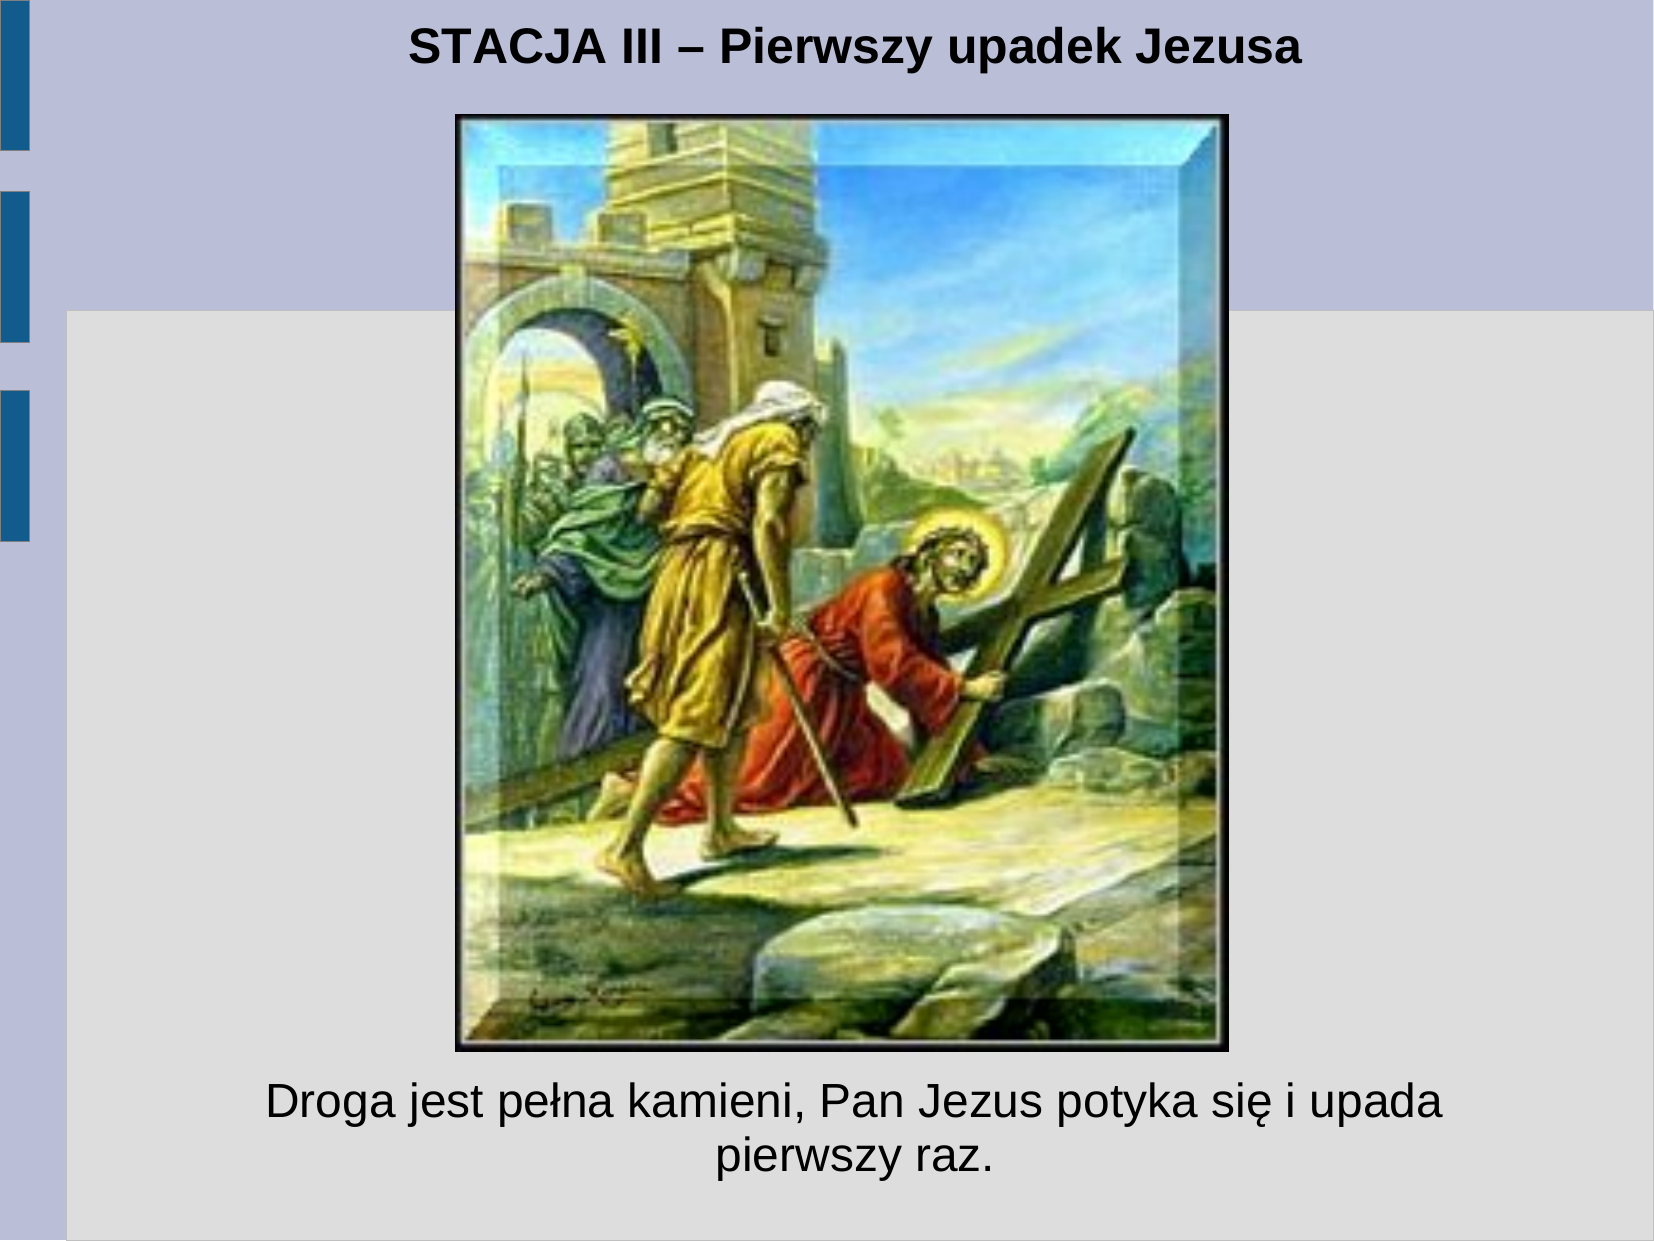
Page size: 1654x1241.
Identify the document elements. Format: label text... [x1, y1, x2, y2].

picture [455, 114, 1229, 1052]
list STACJA III – Pierwszy upadek Jezusa Droga jest pełna kamieni, Pan Jezus potyka się i upada pierwszy raz. [118, 18, 1522, 1241]
